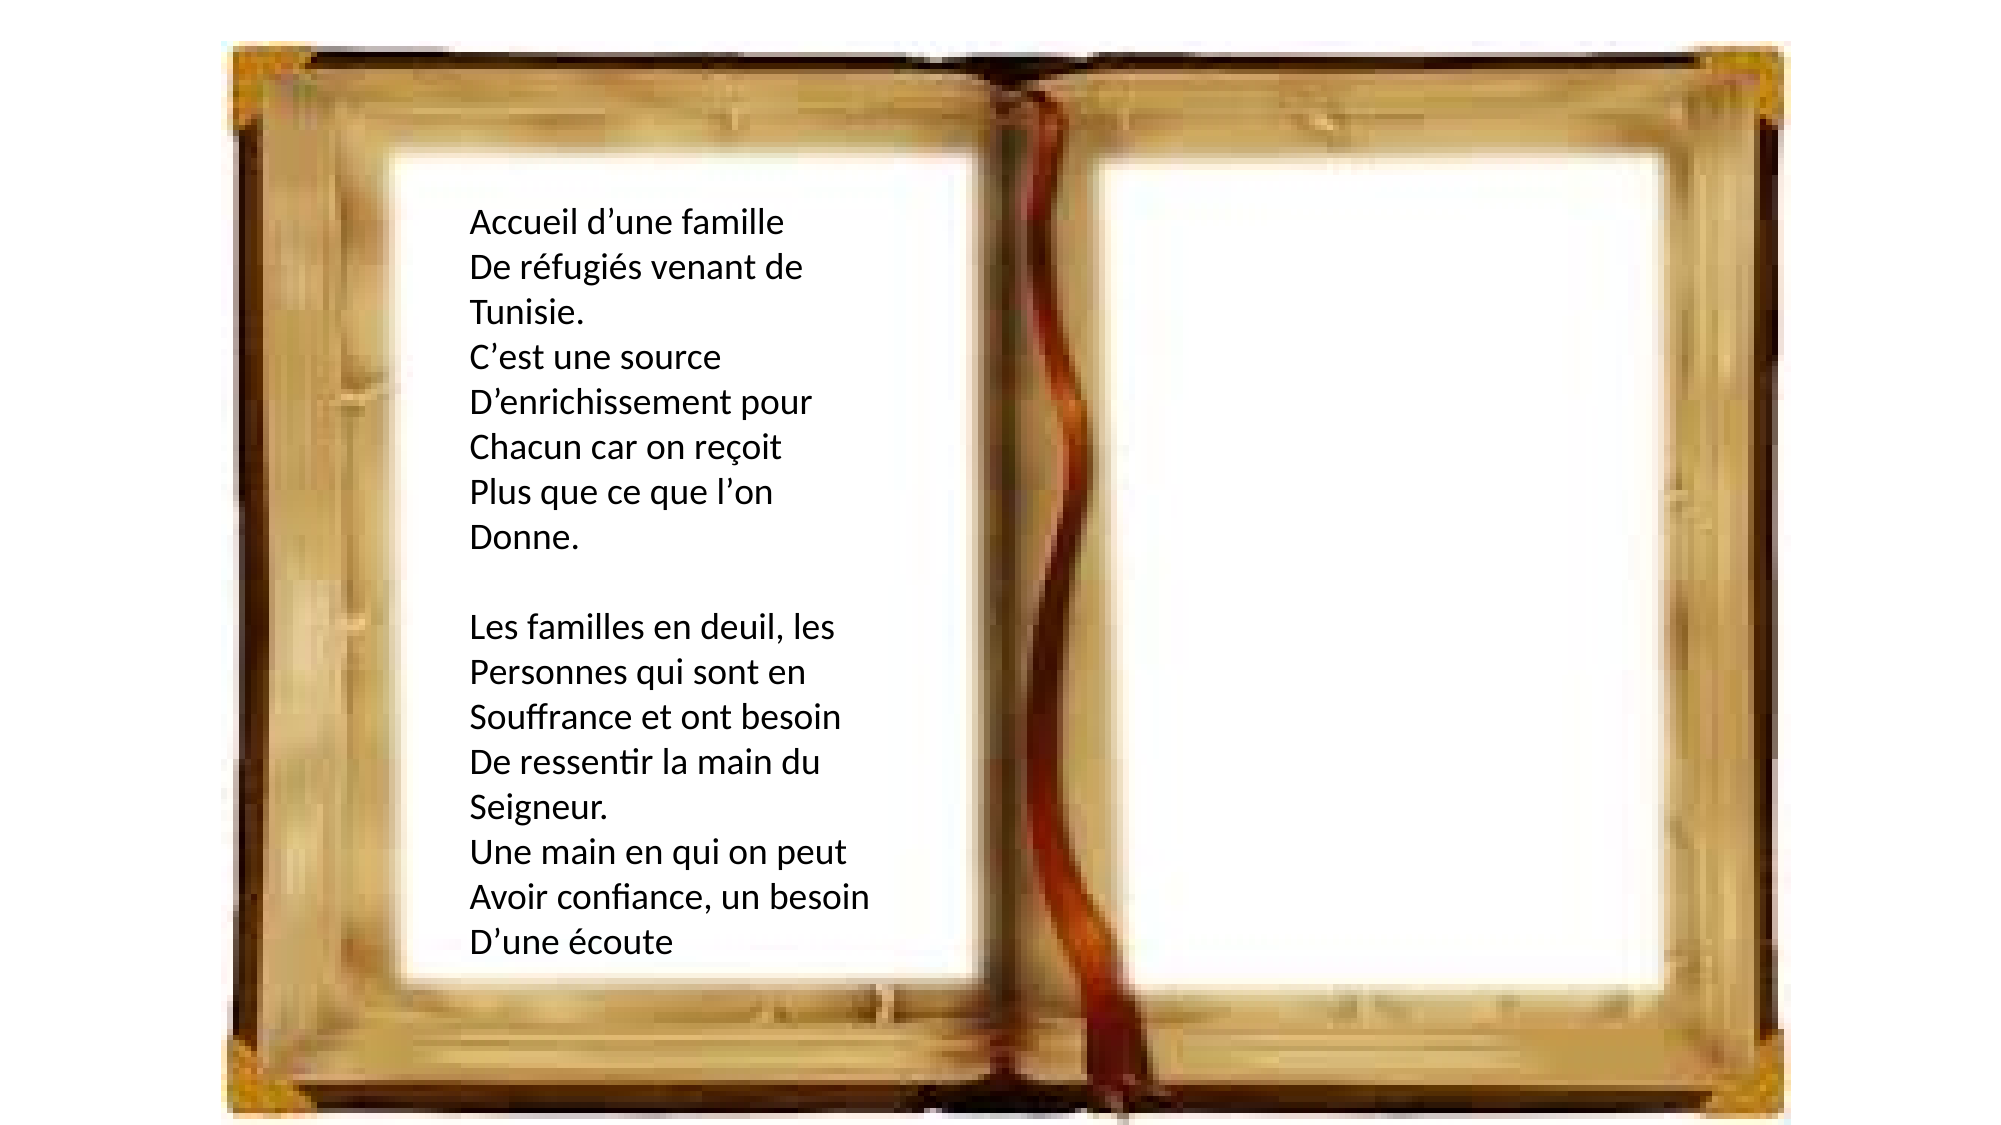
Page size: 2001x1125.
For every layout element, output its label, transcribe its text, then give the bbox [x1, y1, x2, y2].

text_box Accueil d’une famille De réfugiés venant de Tunisie. C’est une source D’enrichissement pour Chacun car on reçoit Plus que ce que l’on Donne. Les familles en deuil, les Personnes qui sont en Souffrance et ont besoin De ressentir la main du Seigneur. Une main en qui on peut Avoir confiance, un besoin D’une écoute [454, 189, 892, 978]
picture [221, 41, 1791, 1125]
